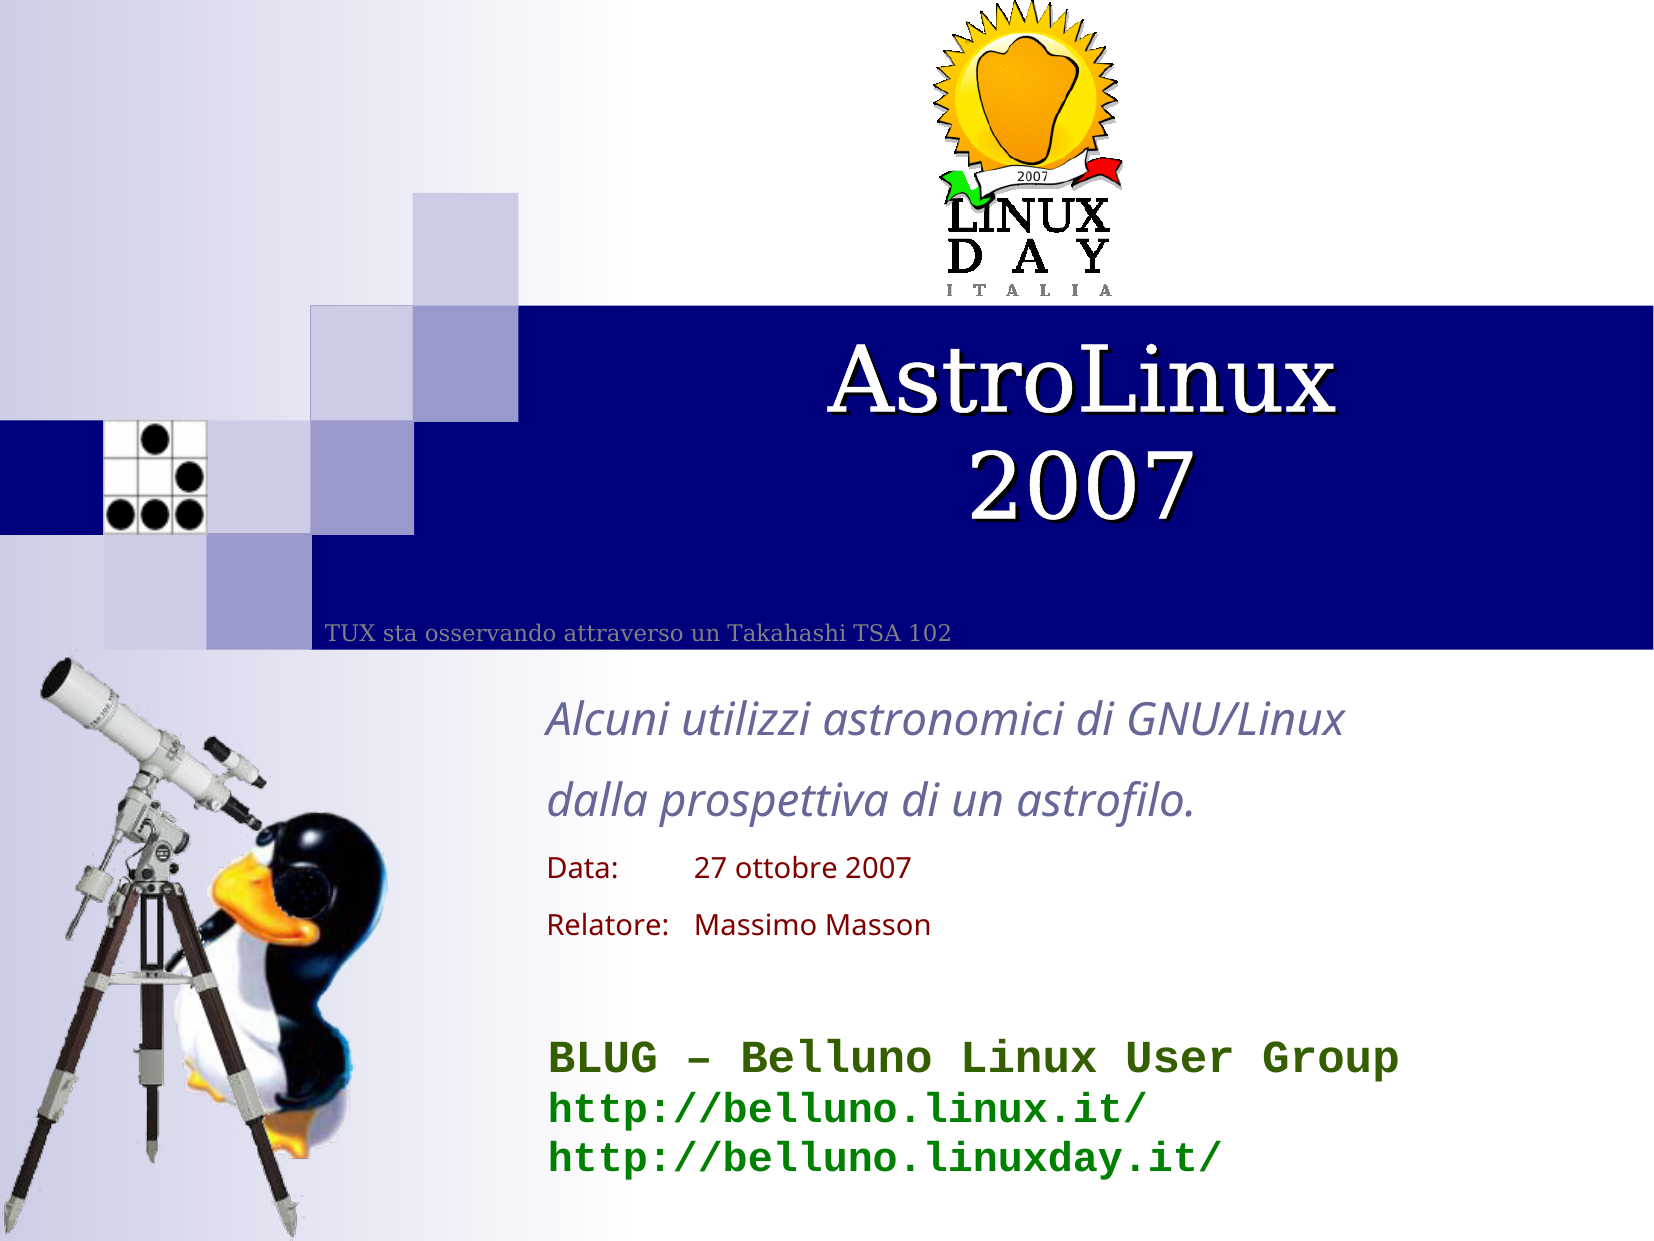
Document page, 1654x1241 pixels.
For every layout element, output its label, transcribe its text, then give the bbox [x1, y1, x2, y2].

text_box BLUG – Belluno Linux User Group http://belluno.linux.it/ http://belluno.linuxday.it/ [547, 1033, 1654, 1238]
picture [0, 649, 394, 1241]
text_box [803, 923, 812, 933]
text_box [899, 923, 908, 933]
text_box [592, 927, 599, 933]
text_box [834, 923, 840, 931]
text_box [855, 927, 862, 933]
picture [933, 0, 1123, 296]
text_box [619, 923, 628, 933]
picture [103, 420, 208, 535]
text_box AstroLinux 2007 [534, 326, 1631, 621]
text_box [703, 923, 709, 931]
text_box Alcuni utilizzi astronomici di GNU/Linux dalla prospettiva di un astrofilo. Data: 27 ottobre 2007 Relatore: Massimo Masson [531, 679, 1654, 923]
text_box [724, 927, 731, 933]
text_box TUX sta osservando attraverso un Takahashi TSA 102 [324, 620, 1152, 647]
text_box [0, 0, 1654, 1241]
